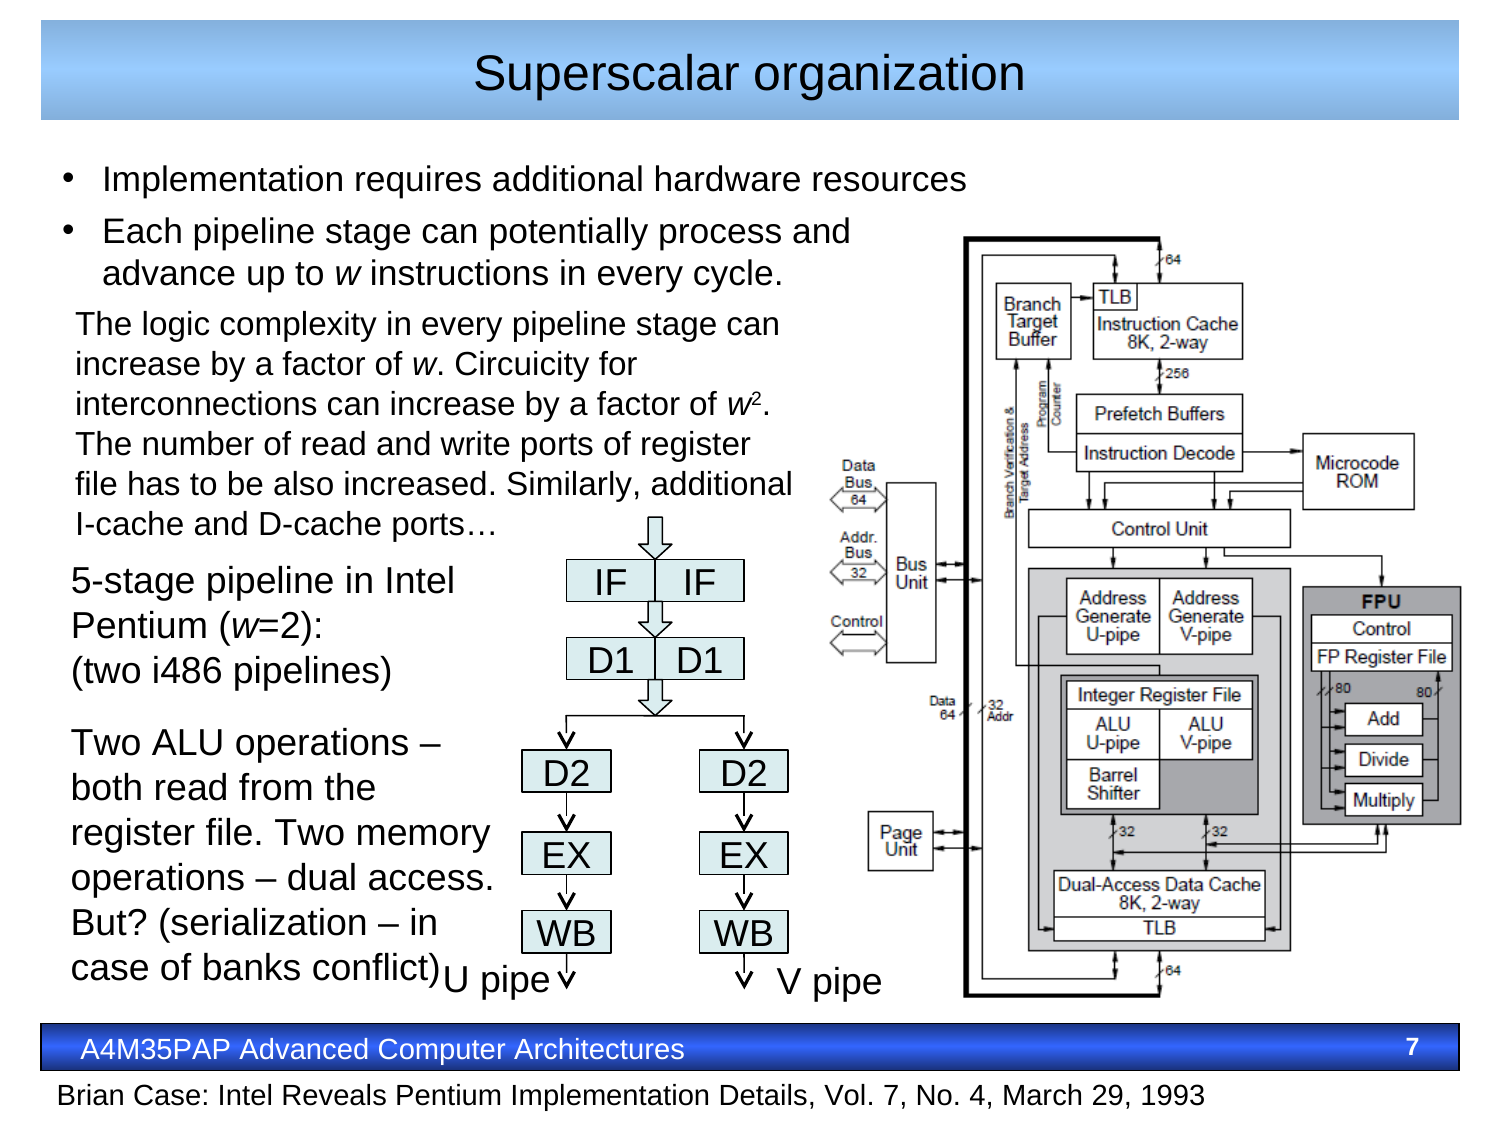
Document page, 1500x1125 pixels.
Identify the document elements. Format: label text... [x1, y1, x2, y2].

picture [813, 228, 1477, 1005]
text_box [638, 679, 672, 714]
text_box EX [699, 832, 789, 875]
text_box U pipe [404, 948, 589, 1007]
text_box D1 [655, 637, 745, 680]
text_box WB [699, 910, 789, 953]
text_box D2 [699, 749, 789, 793]
text_box D2 [522, 749, 611, 793]
text_box V pipe [737, 950, 922, 1009]
text_box IF [566, 559, 655, 602]
text_box [638, 601, 672, 638]
text_box WB [522, 910, 611, 953]
text_box The logic complexity in every pipeline stage can increase by a factor of w. Circuicity for interconnections can increase by a factor of w2. The number of read and write ports of register file has to be also increased. Similarly, additional I-cache and D-cache ports… [60, 294, 814, 550]
text_box [644, 550, 666, 560]
list Implementation requires additional hardware resources Each pipeline stage can potentially process and advance up to w instructions in every cycle. [47, 148, 995, 315]
text_box IF [655, 559, 745, 602]
text_box D1 [566, 637, 655, 680]
text_box Brian Case: Intel Reveals Pentium Implementation Details, Vol. 7, No. 4, March 29, 1993 [41, 1068, 1222, 1120]
text_box EX [522, 832, 611, 875]
title Superscalar organization [41, 20, 1459, 120]
text_box 5-stage pipeline in Intel Pentium (w=2): (two i486 pipelines) [64, 550, 503, 709]
text_box Two ALU operations – both read from the register file. Two memory operations – dual access. But? (serialization – in case of banks conflict) [64, 767, 502, 940]
